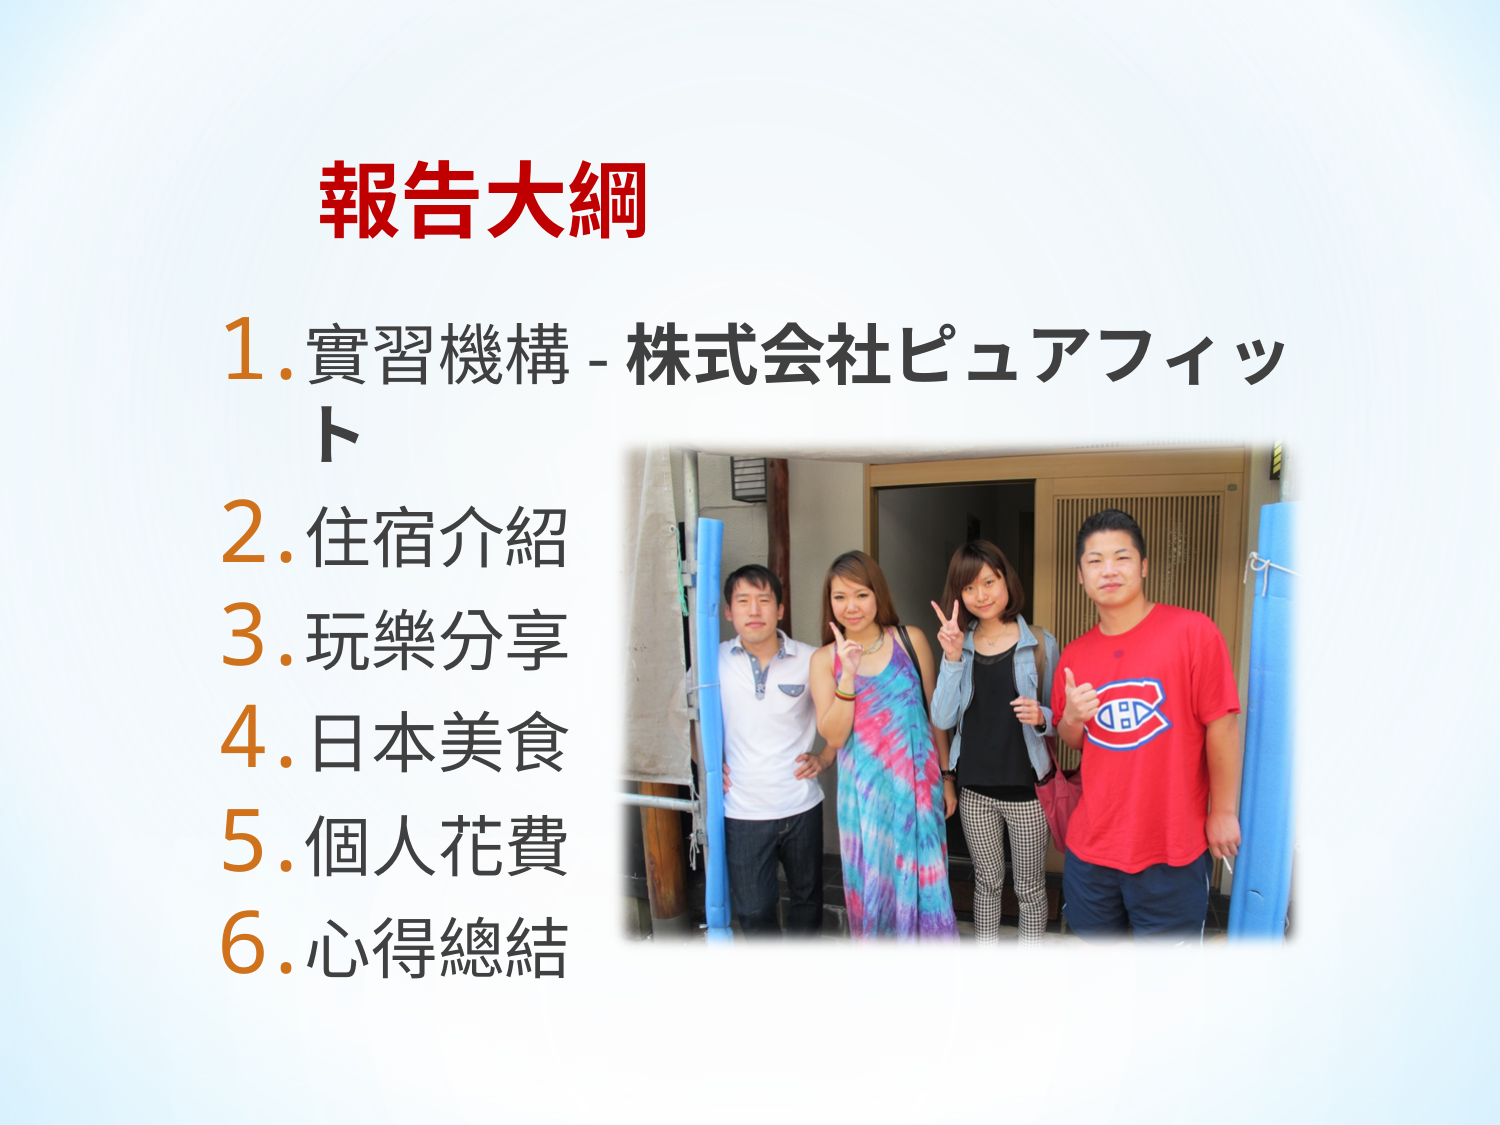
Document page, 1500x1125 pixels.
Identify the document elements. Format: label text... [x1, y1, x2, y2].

text_box 報告大綱 [253, 140, 715, 257]
picture [0, 0, 1500, 1125]
list 實習機構-株式会社ピュアフィット 住宿介紹 玩樂分享 日本美食 個人花費 心得總結 [195, 304, 1348, 1014]
